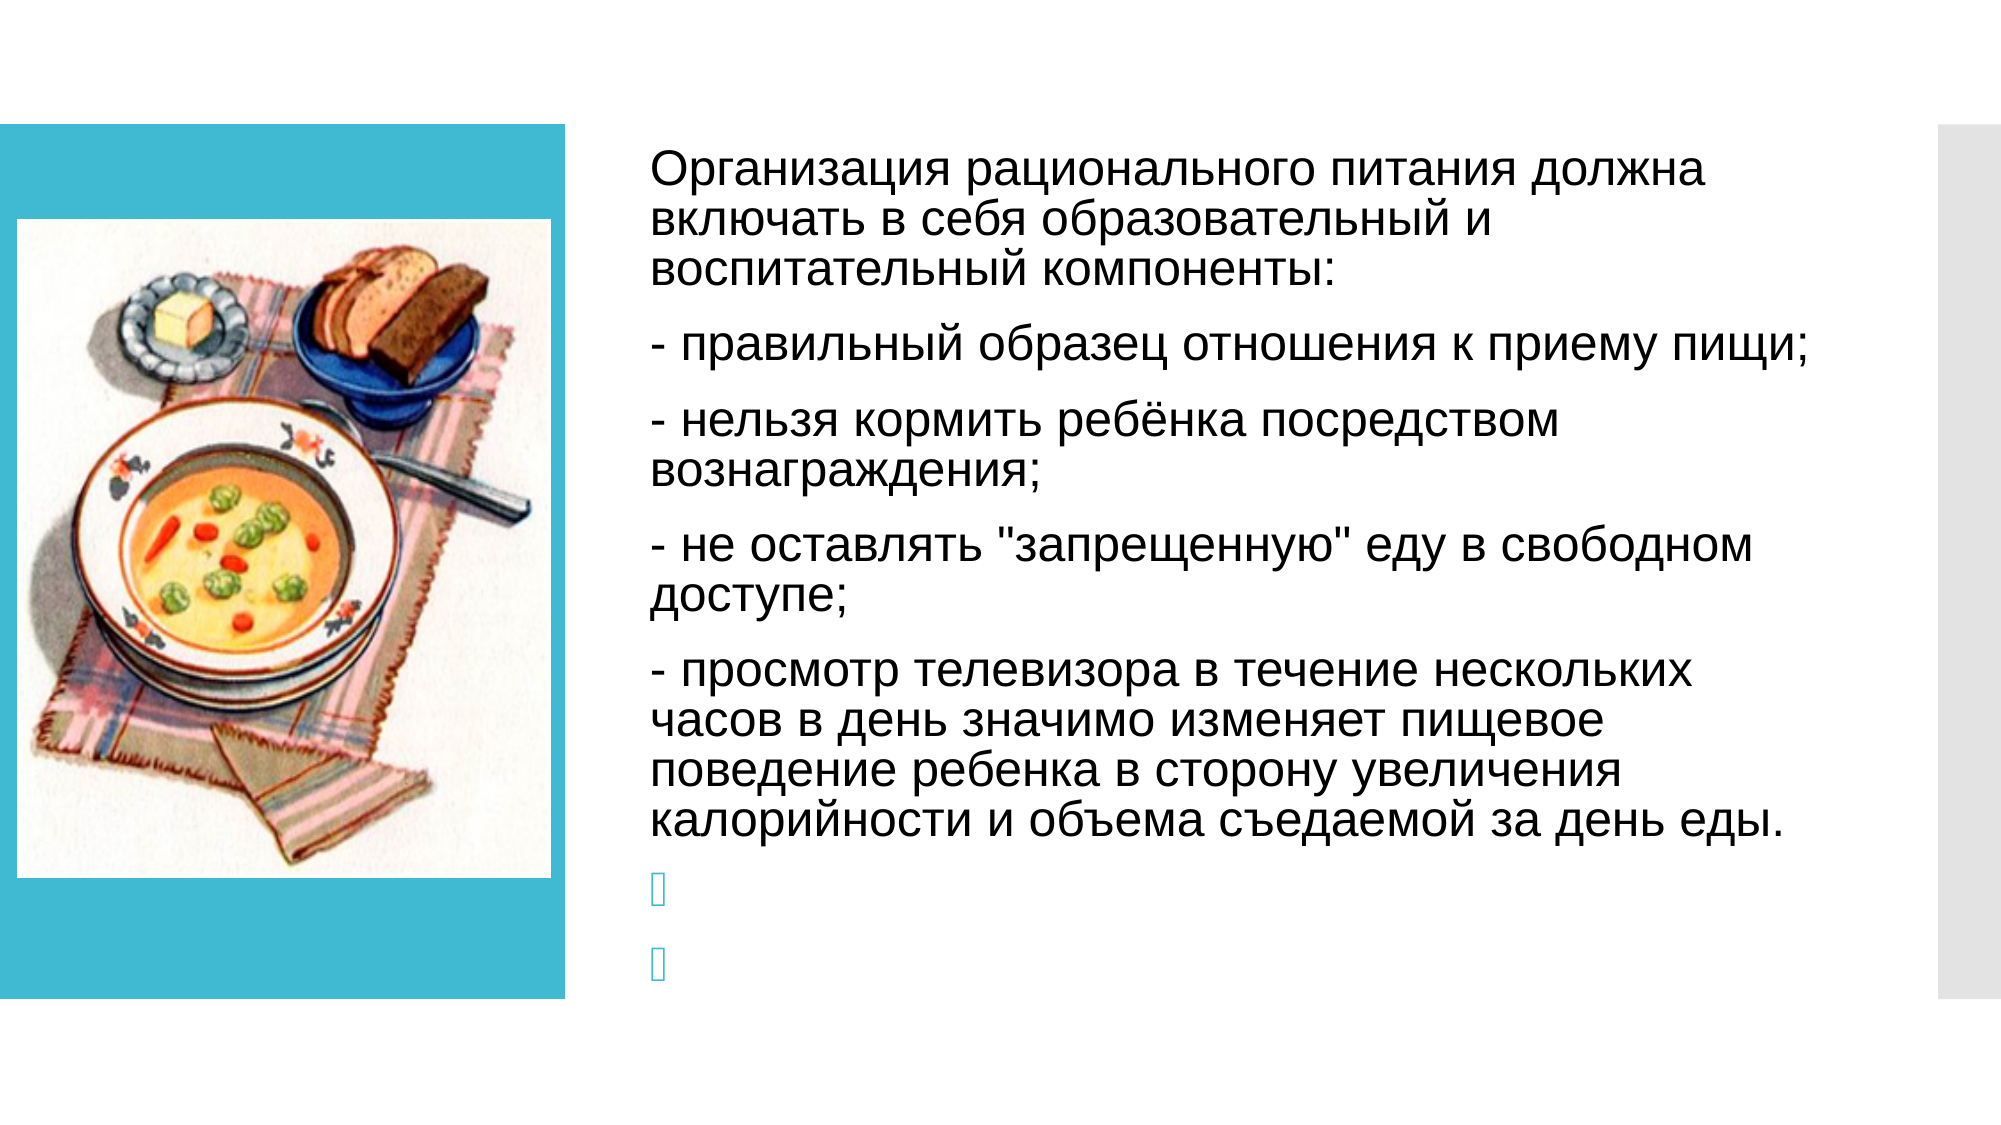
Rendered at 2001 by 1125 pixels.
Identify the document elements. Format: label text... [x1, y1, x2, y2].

list Организация рационального питания должна включать в себя образовательный и воспитательный компоненты: - правильный образец отношения к приему пищи; - нельзя кормить ребёнка посредством вознаграждения; - не оставлять "запрещенную" еду в свободном доступе; - просмотр телевизора в течение нескольких часов в день значимо изменяет пищевое поведение ребенка в сторону увеличения калорийности и объема съедаемой за день еды. [634, 49, 1835, 1093]
picture [17, 219, 551, 878]
